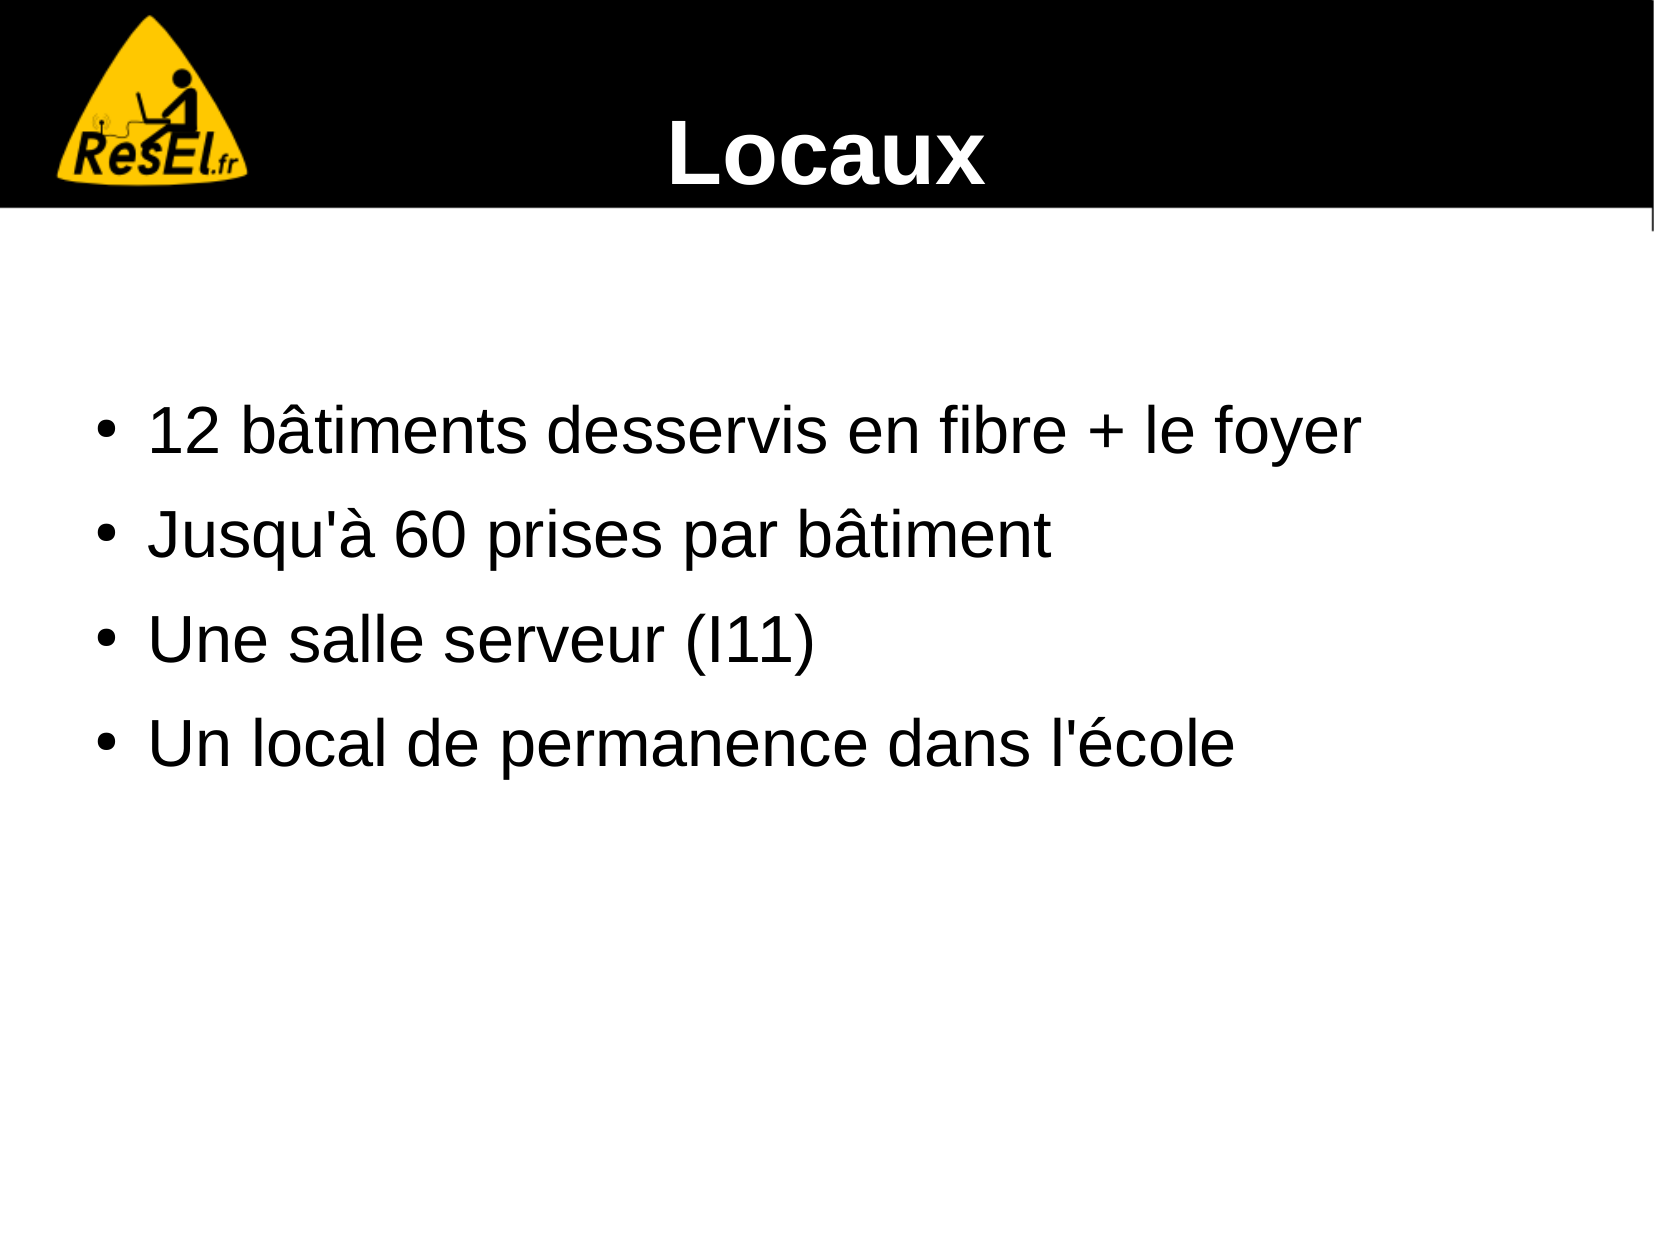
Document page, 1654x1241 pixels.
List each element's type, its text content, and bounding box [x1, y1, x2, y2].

title Locaux [82, 49, 1571, 257]
picture [0, 0, 1654, 1241]
list 12 bâtiments desservis en fibre + le foyer Jusqu'à 60 prises par bâtiment Une salle serveur (I11) Un local de permanence dans l'école [76, 288, 1565, 1093]
